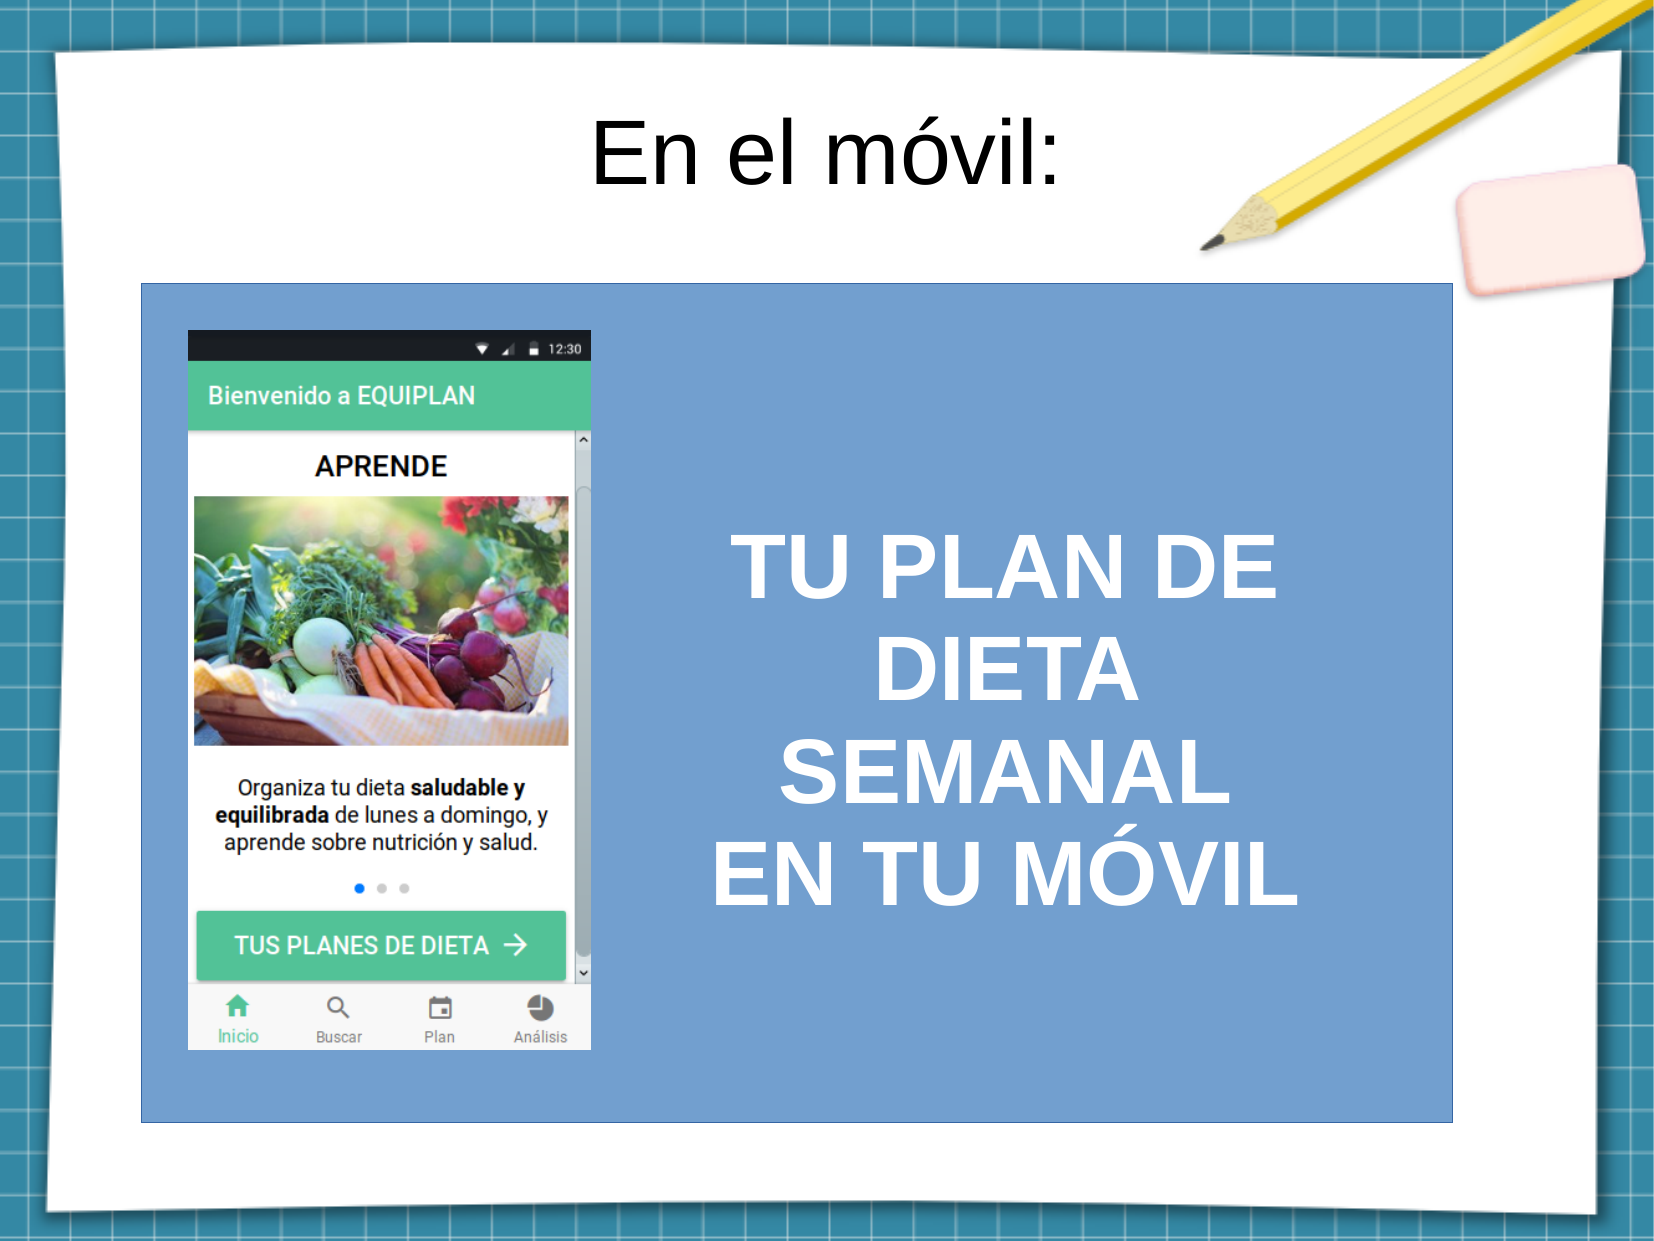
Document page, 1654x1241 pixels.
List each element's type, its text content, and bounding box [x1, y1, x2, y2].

picture [0, 0, 1654, 1241]
text_box TU PLAN DE DIETA SEMANAL EN TU MÓVIL [676, 507, 1335, 867]
text_box [141, 283, 1453, 1123]
title En el móvil: [82, 49, 1571, 257]
